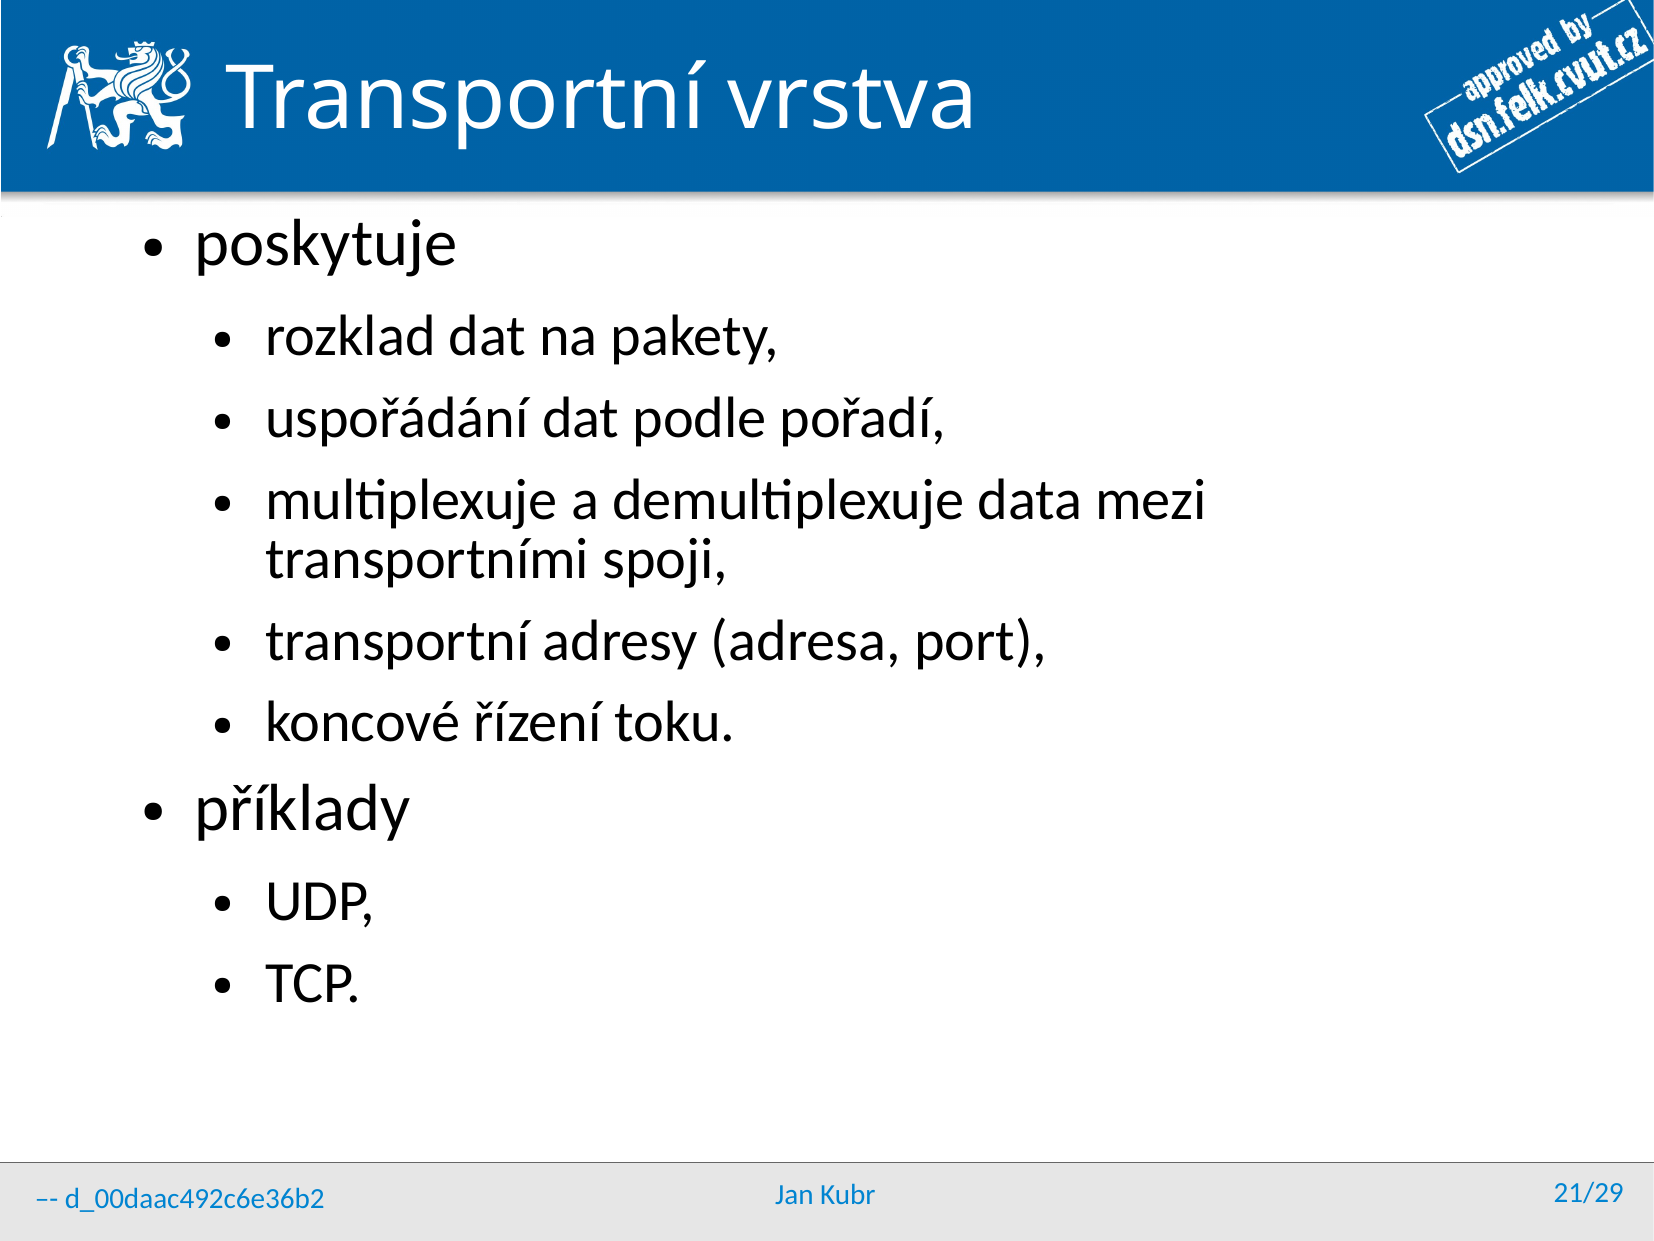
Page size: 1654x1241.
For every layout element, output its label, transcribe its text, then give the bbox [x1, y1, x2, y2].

list poskytuje rozklad dat na pakety, uspořádání dat podle pořadí, multiplexuje a demultiplexuje data mezi transportními spoji, transportní adresy (adresa, port), koncové řízení toku. příklady UDP, TCP. [123, 215, 1536, 1150]
title Transportní vrstva [225, 0, 1426, 188]
picture [1, 0, 1654, 217]
